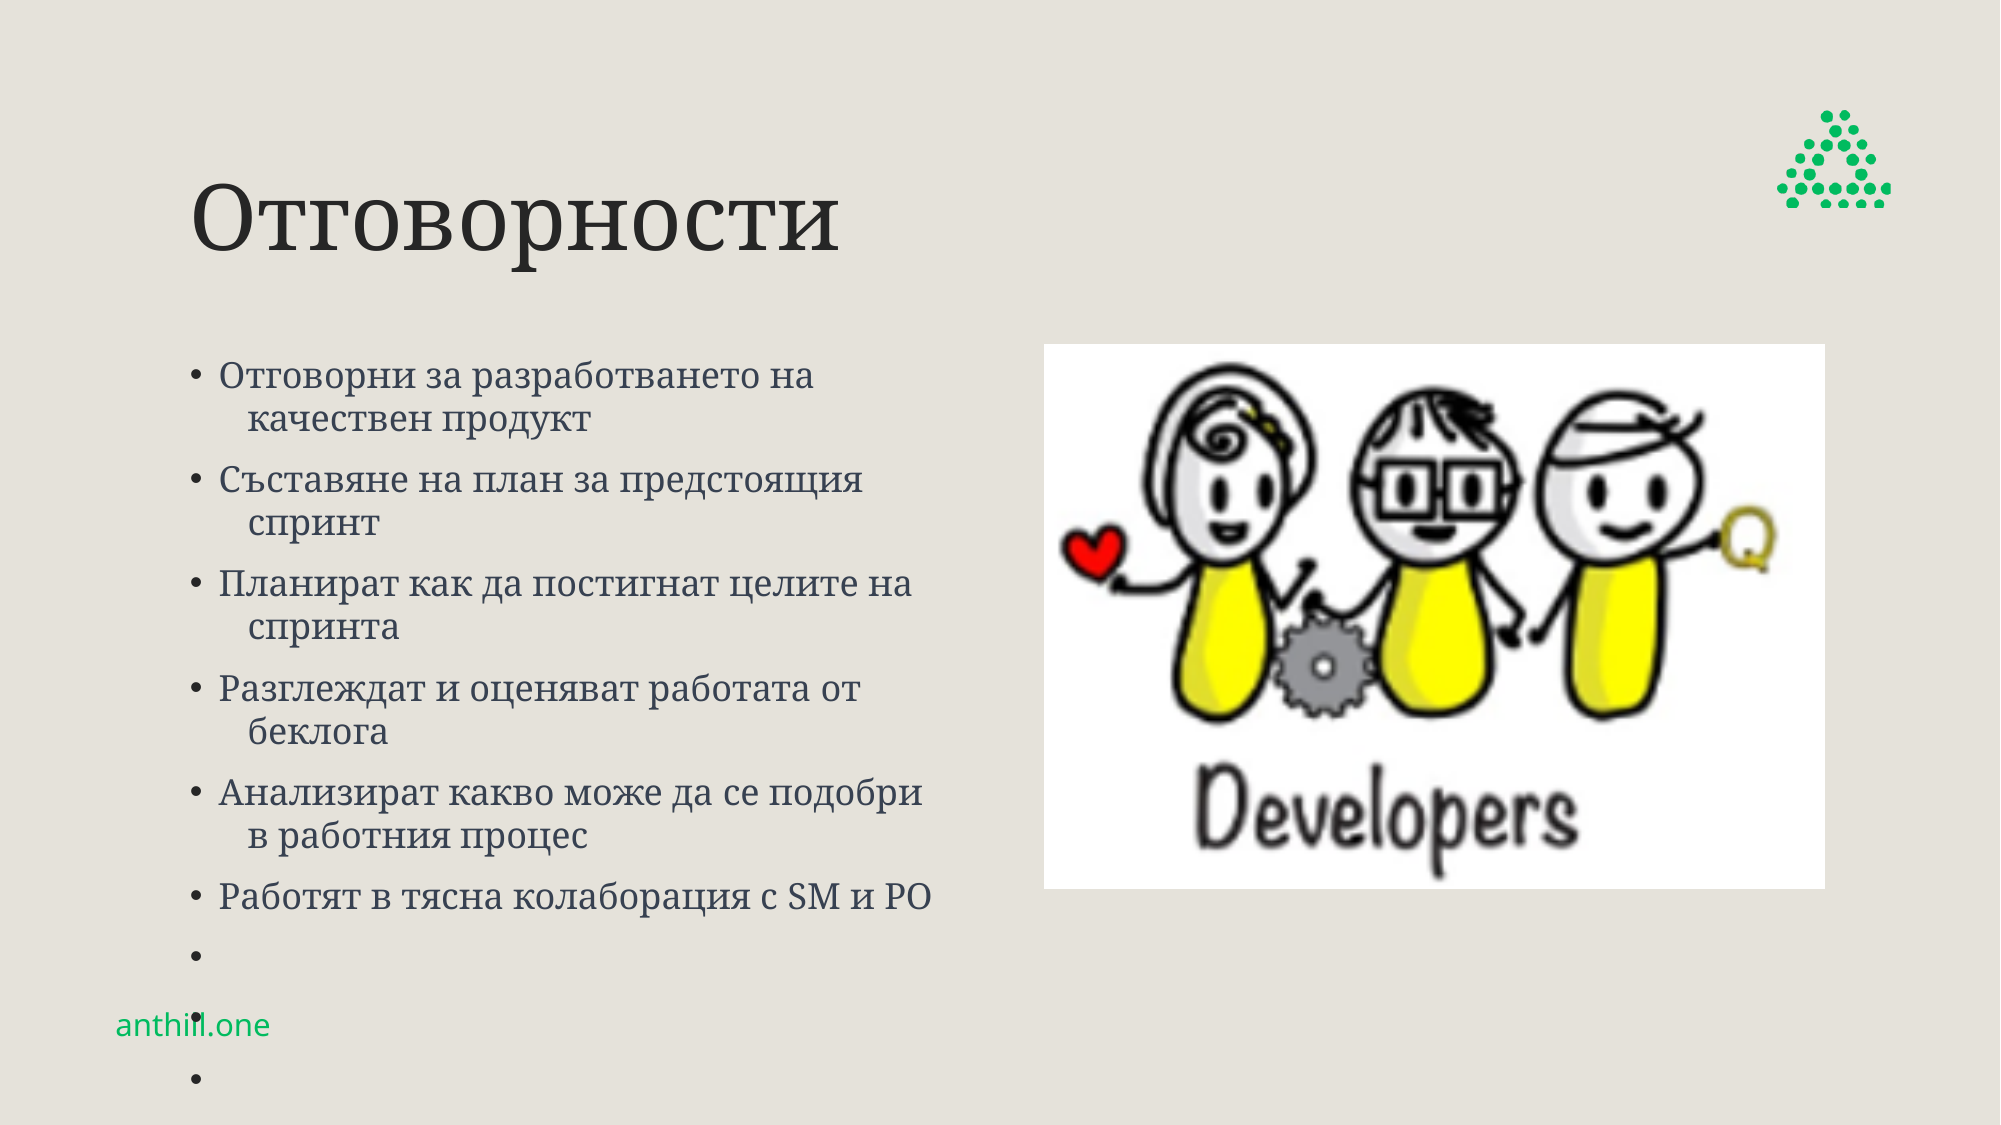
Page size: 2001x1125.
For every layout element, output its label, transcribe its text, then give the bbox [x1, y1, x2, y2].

list Oтговорни за разработването на качествен продукт Съставяне на план за предстоящия спринт Планират как да постигнат целите на спринта Разглеждат и оценяват работата от беклога Анализират какво може да се подобри в работния процес Работят в тясна колаборация с SM и PO [174, 345, 955, 961]
title Отговорности [174, 105, 1825, 331]
picture [1044, 345, 1825, 889]
